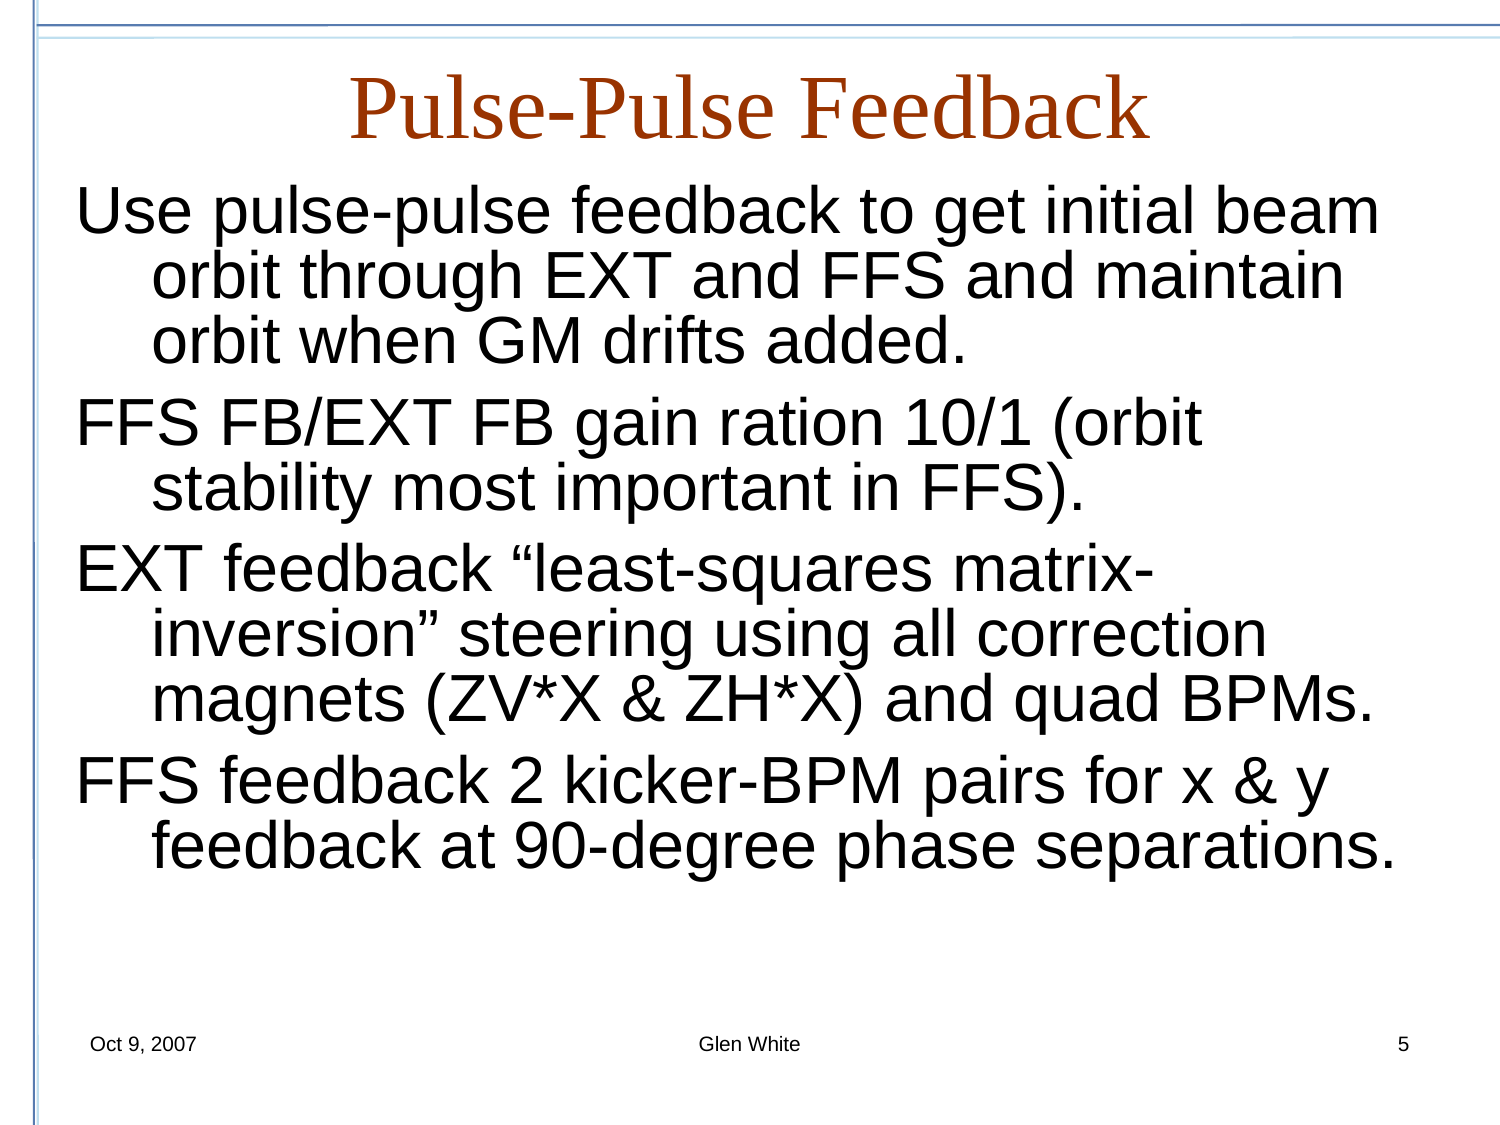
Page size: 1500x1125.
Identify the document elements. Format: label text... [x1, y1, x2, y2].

title Pulse-Pulse Feedback [75, 56, 1425, 168]
list Use pulse-pulse feedback to get initial beam orbit through EXT and FFS and maintain orbit when GM drifts added. FFS FB/EXT FB gain ration 10/1 (orbit stability most important in FFS). EXT feedback “least-squares matrix-inversion” steering using all correction magnets (ZV*X & ZH*X) and quad BPMs. FFS feedback 2 kicker-BPM pairs for x & y feedback at 90-degree phase separations. [75, 181, 1425, 1019]
